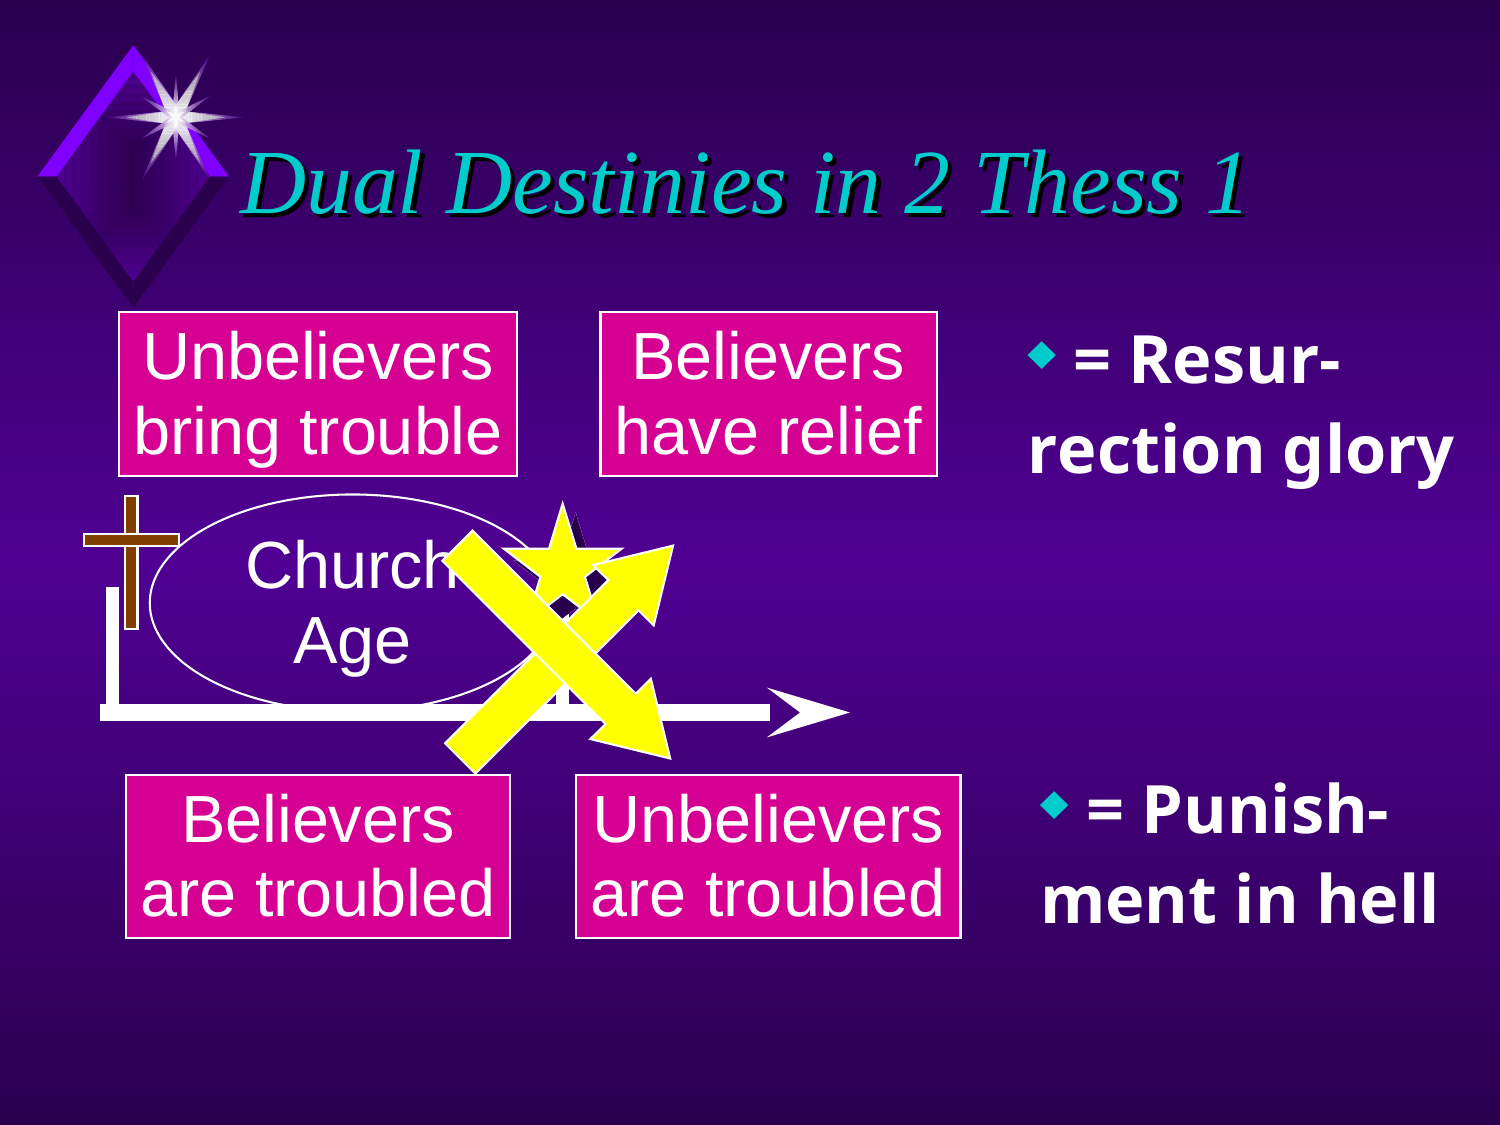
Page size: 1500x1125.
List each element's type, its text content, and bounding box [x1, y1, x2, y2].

title Dual Destinies in 2 Thess 1 [224, 78, 1388, 288]
text_box Unbelievers bring trouble [118, 312, 518, 476]
text_box Believers are troubled [126, 774, 511, 939]
text_box Unbelievers are troubled [576, 774, 961, 939]
text_box [442, 503, 674, 774]
text_box [83, 496, 180, 629]
text_box = Resur- rection glory [1012, 304, 1476, 502]
text_box = Punish-ment in hell [1024, 754, 1488, 952]
text_box Believers have relief [600, 312, 937, 476]
text_box Church Age [149, 494, 540, 704]
